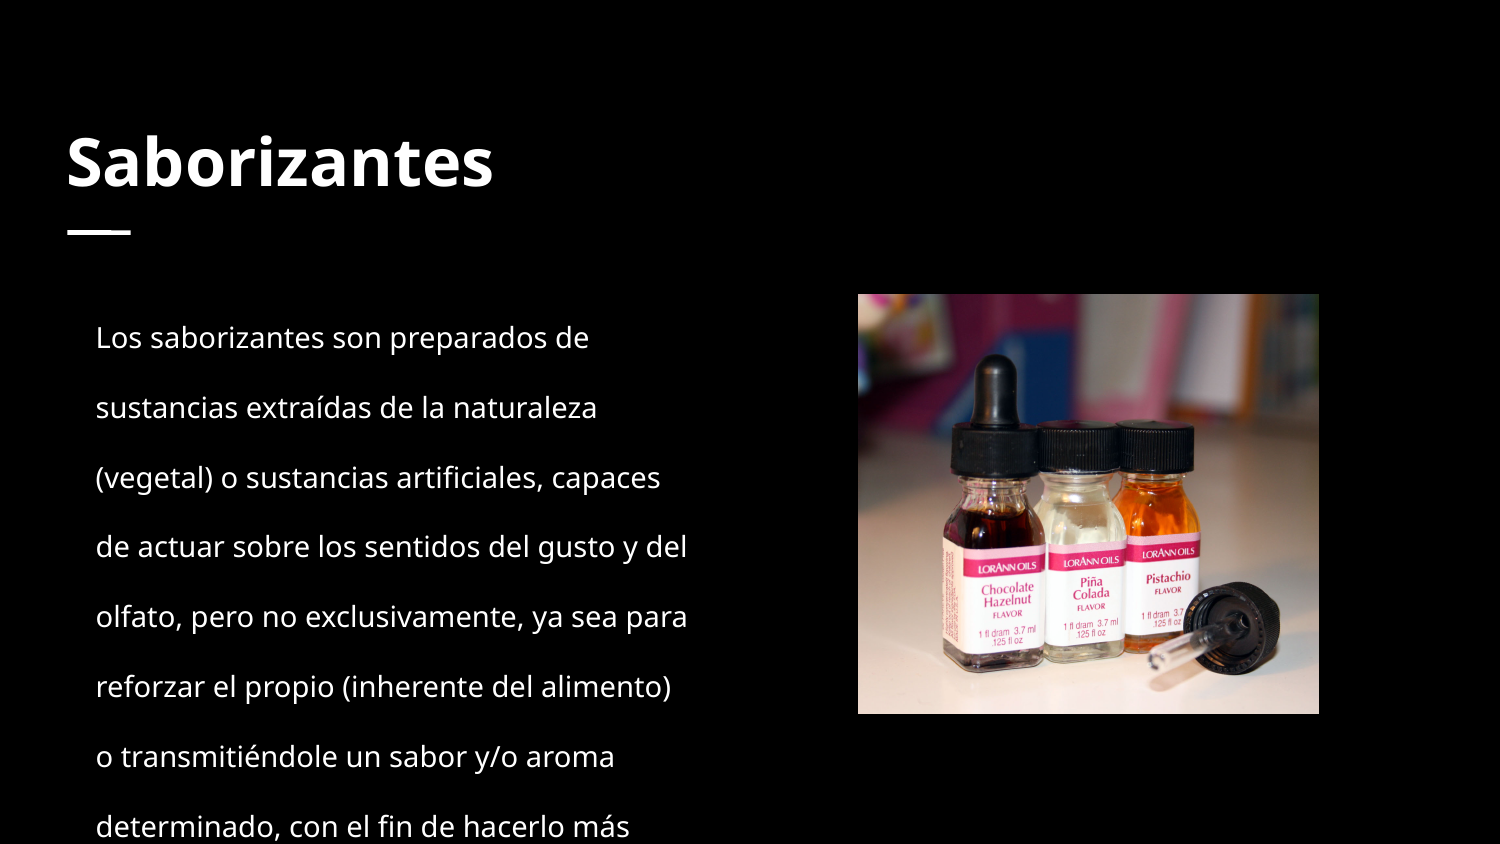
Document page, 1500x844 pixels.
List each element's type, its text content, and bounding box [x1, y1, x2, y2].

picture [858, 294, 1319, 714]
list Los saborizantes son preparados de sustancias extraídas de la naturaleza (vegetal) o sustancias artificiales, capaces de actuar sobre los sentidos del gusto y del olfato, pero no exclusivamente, ya sea para reforzar el propio (inherente del alimento) o transmitiéndole un sabor y/o aroma determinado, con el fin de hacerlo más apetitoso o agradable. Suelen ser productos en estado líquido [51, 269, 706, 750]
title Saborizantes [51, 91, 512, 216]
